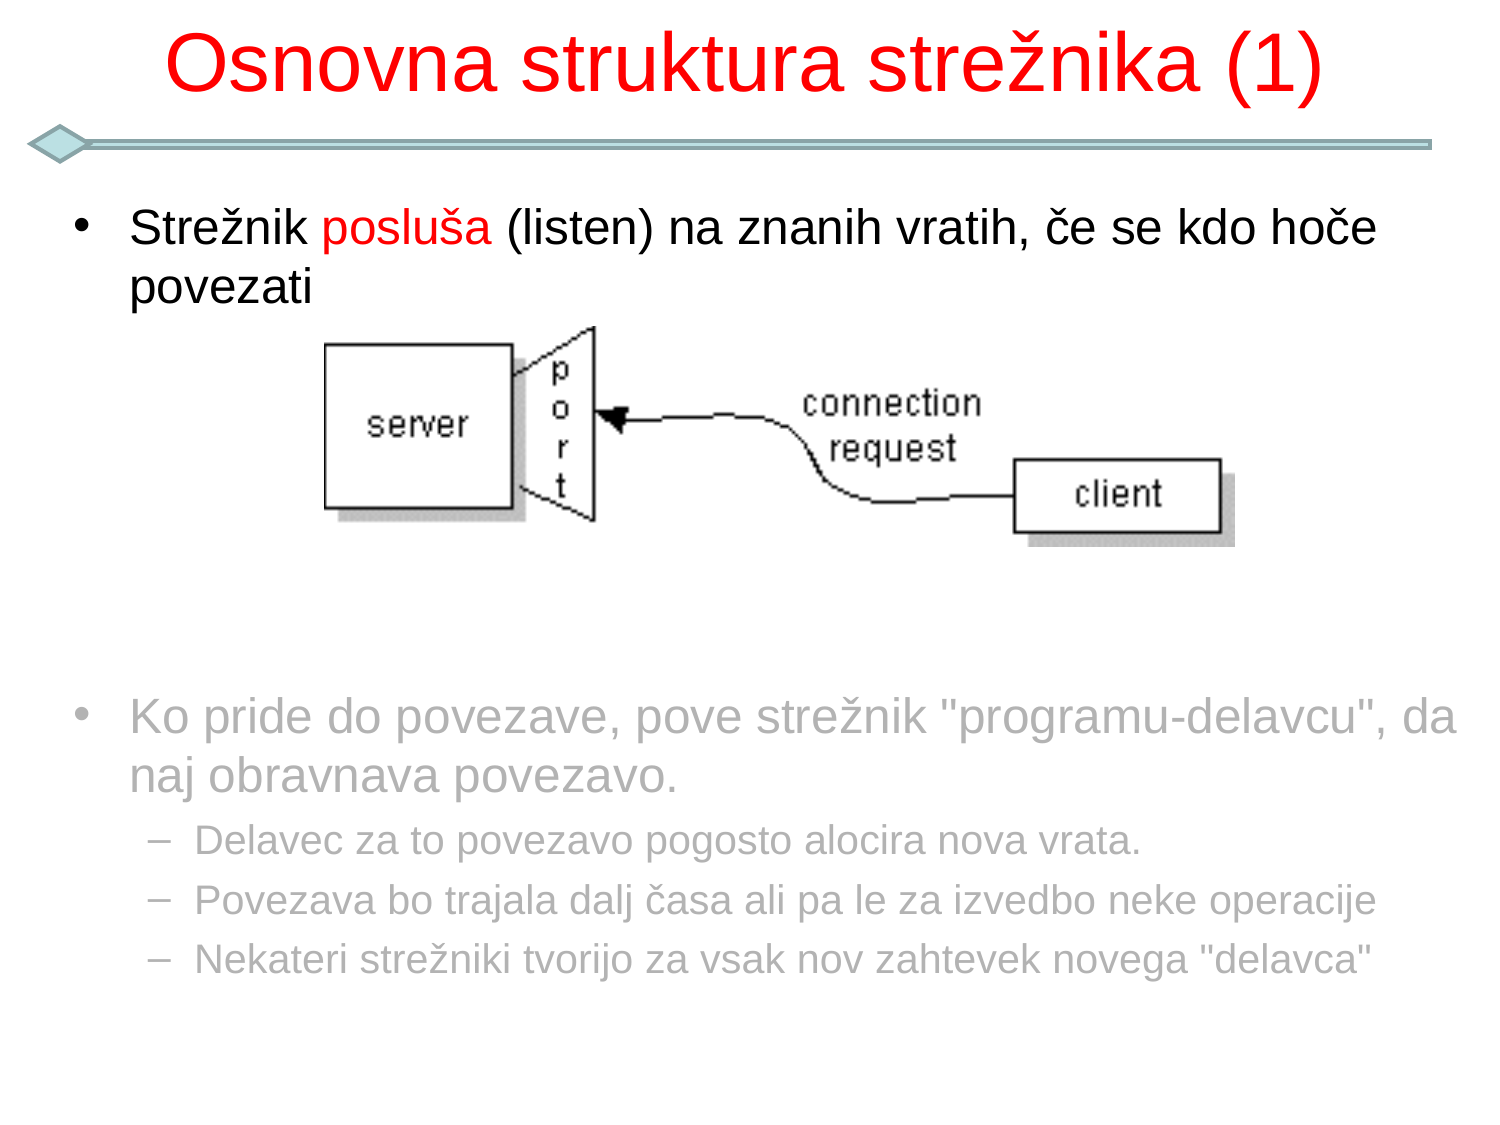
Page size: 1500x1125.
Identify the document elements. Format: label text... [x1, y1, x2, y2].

list Strežnik posluša (listen) na znanih vratih, če se kdo hoče povezati Ko pride do povezave, pove strežnik "programu-delavcu", da naj obravnava povezavo. Delavec za to povezavo pogosto alocira nova vrata. Povezava bo trajala dalj časa ali pa le za izvedbo neke operacije Nekateri strežniki tvorijo za vsak nov zahtevek novega "delavca" [58, 187, 1500, 999]
picture [324, 326, 1235, 547]
title Osnovna struktura strežnika (1) [70, 0, 1421, 118]
